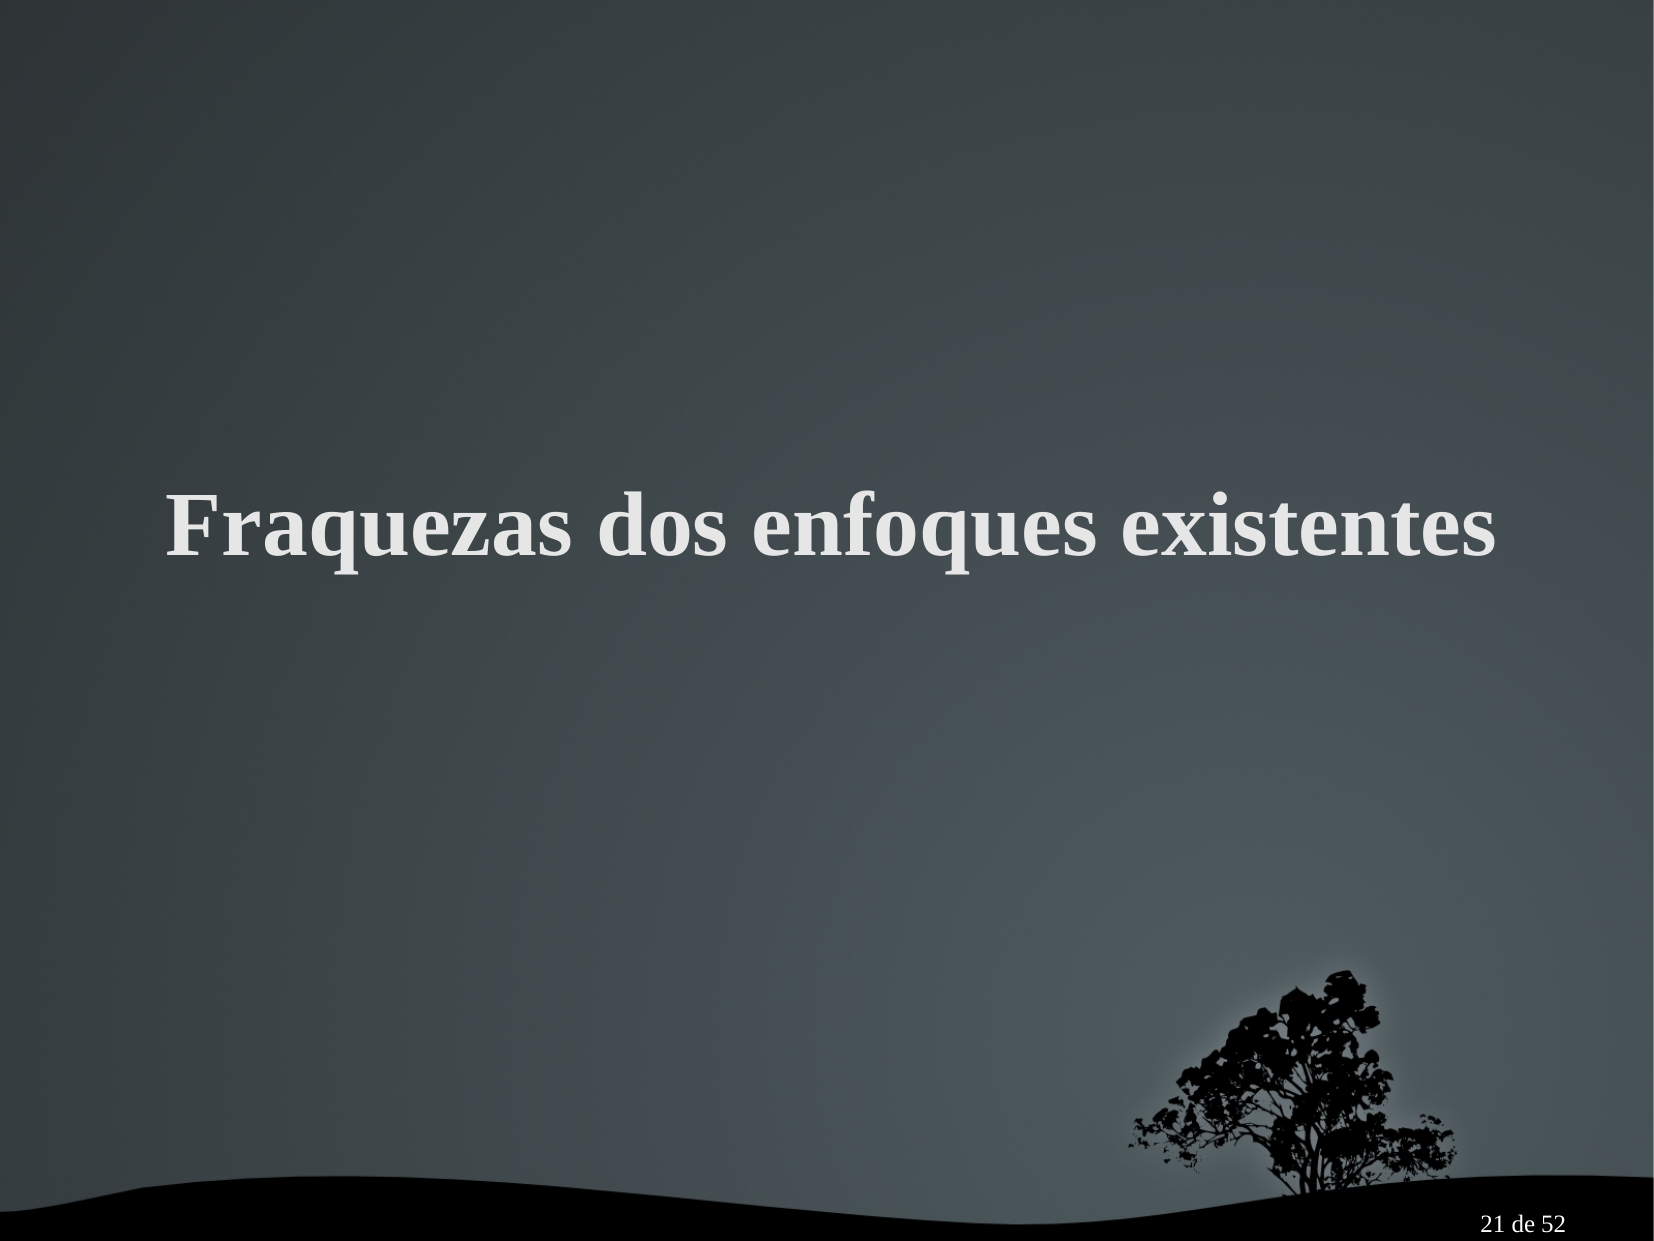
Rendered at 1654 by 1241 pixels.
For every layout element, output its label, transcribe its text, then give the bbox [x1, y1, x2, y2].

title Fraquezas dos enfoques existentes [88, 427, 1577, 621]
picture [0, 0, 1654, 1241]
